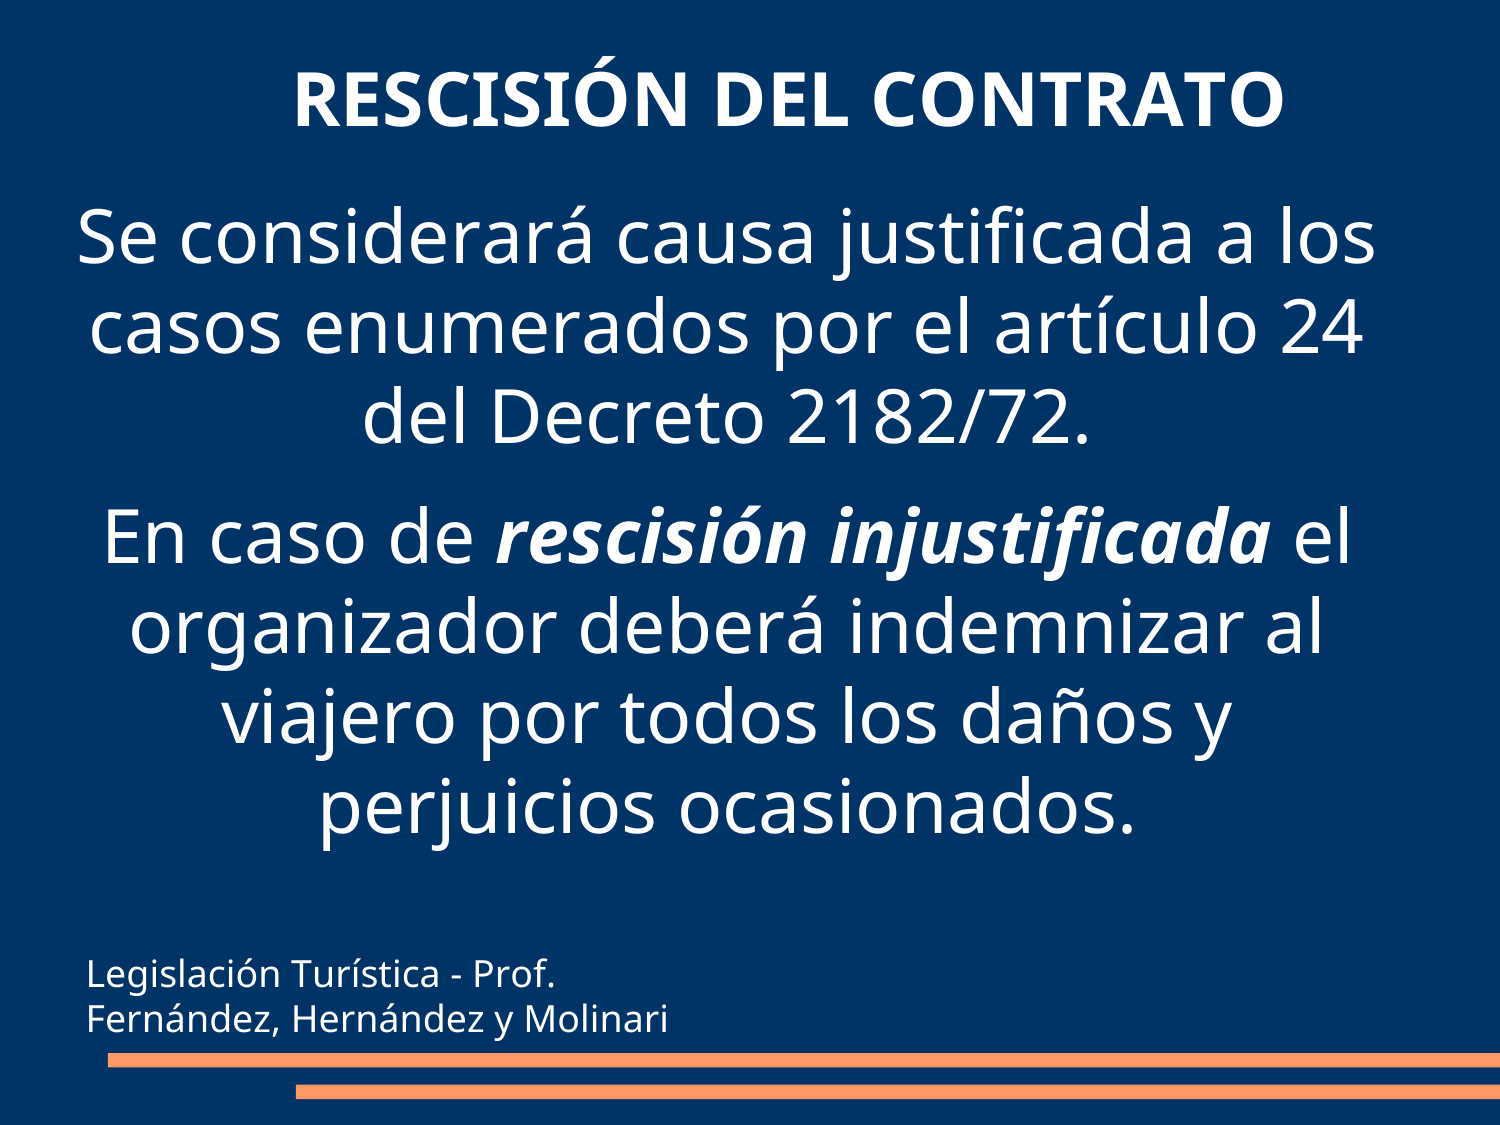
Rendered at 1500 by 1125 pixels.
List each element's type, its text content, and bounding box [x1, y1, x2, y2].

footer Legislación Turística - Prof. Fernández, Hernández y Molinari [70, 942, 770, 993]
list Se considerará causa justificada a los casos enumerados por el artículo 24 del Decreto 2182/72. En caso de rescisión injustificada el organizador deberá indemnizar al viajero por todos los daños y perjuicios ocasionados. [47, 181, 1398, 943]
title RESCISIÓN DEL CONTRATO [75, 43, 1425, 213]
